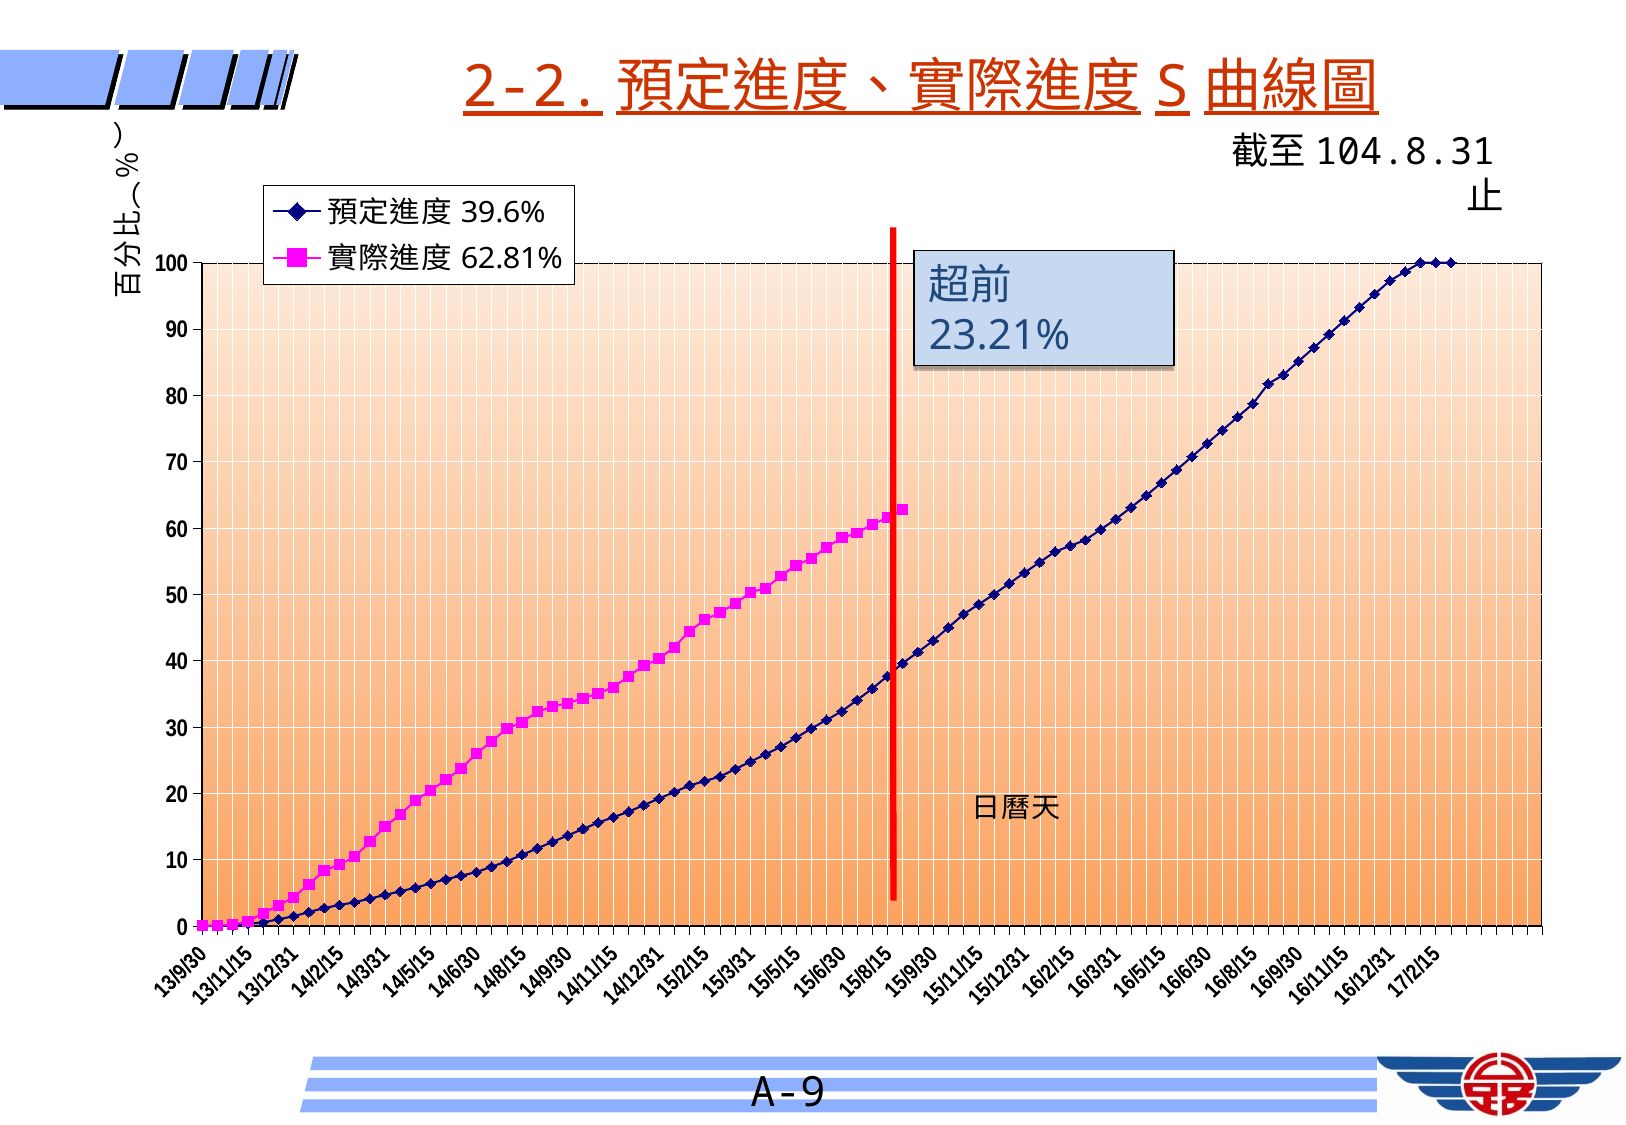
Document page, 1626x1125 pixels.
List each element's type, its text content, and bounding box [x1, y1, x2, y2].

chart [14, 122, 1609, 1082]
title 2-2.預定進度、實際進度S曲線圖 [447, 40, 1625, 154]
text_box 超前23.21% [913, 250, 1175, 317]
text_box 截至104.8.31止 [1216, 119, 1532, 180]
